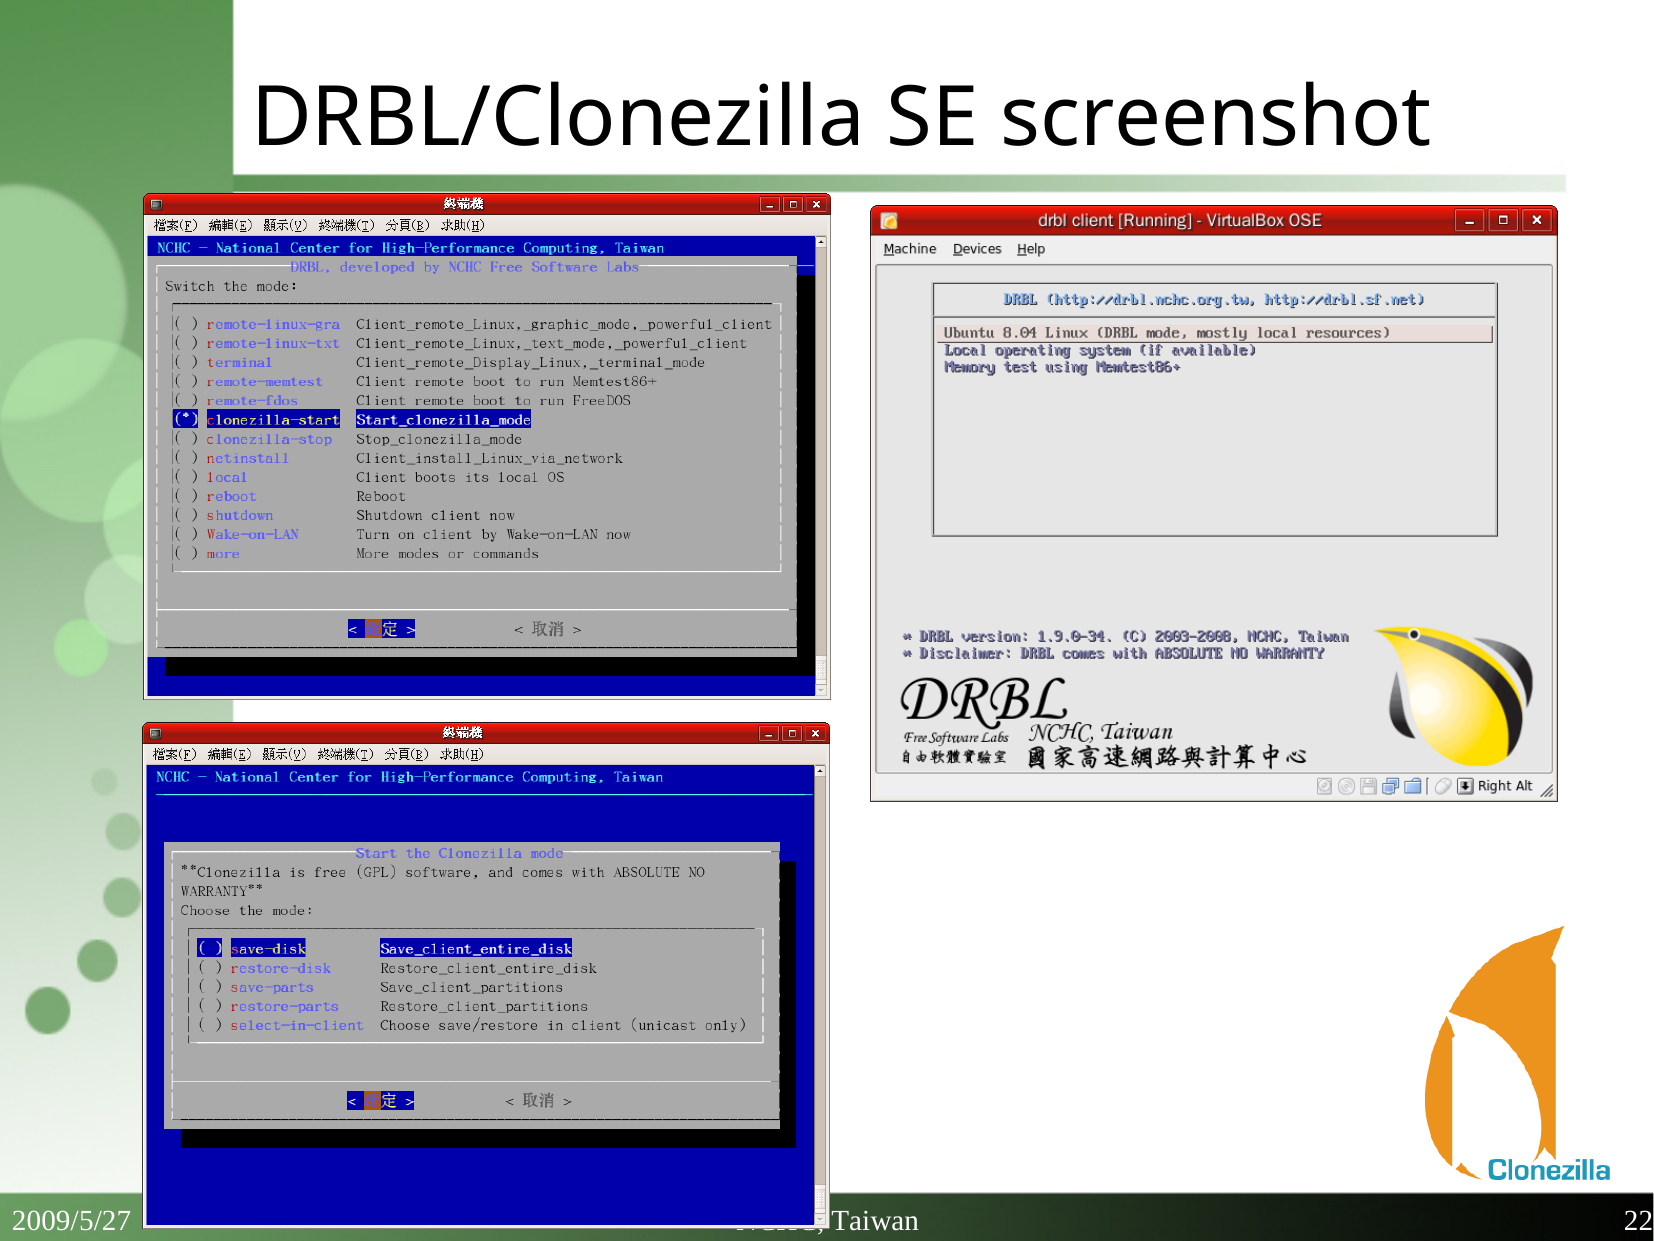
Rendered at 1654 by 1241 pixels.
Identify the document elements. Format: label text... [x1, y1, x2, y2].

title DRBL/Clonezilla SE screenshot [236, 41, 1595, 185]
chart [1395, 915, 1625, 1194]
picture [0, 0, 1654, 1241]
